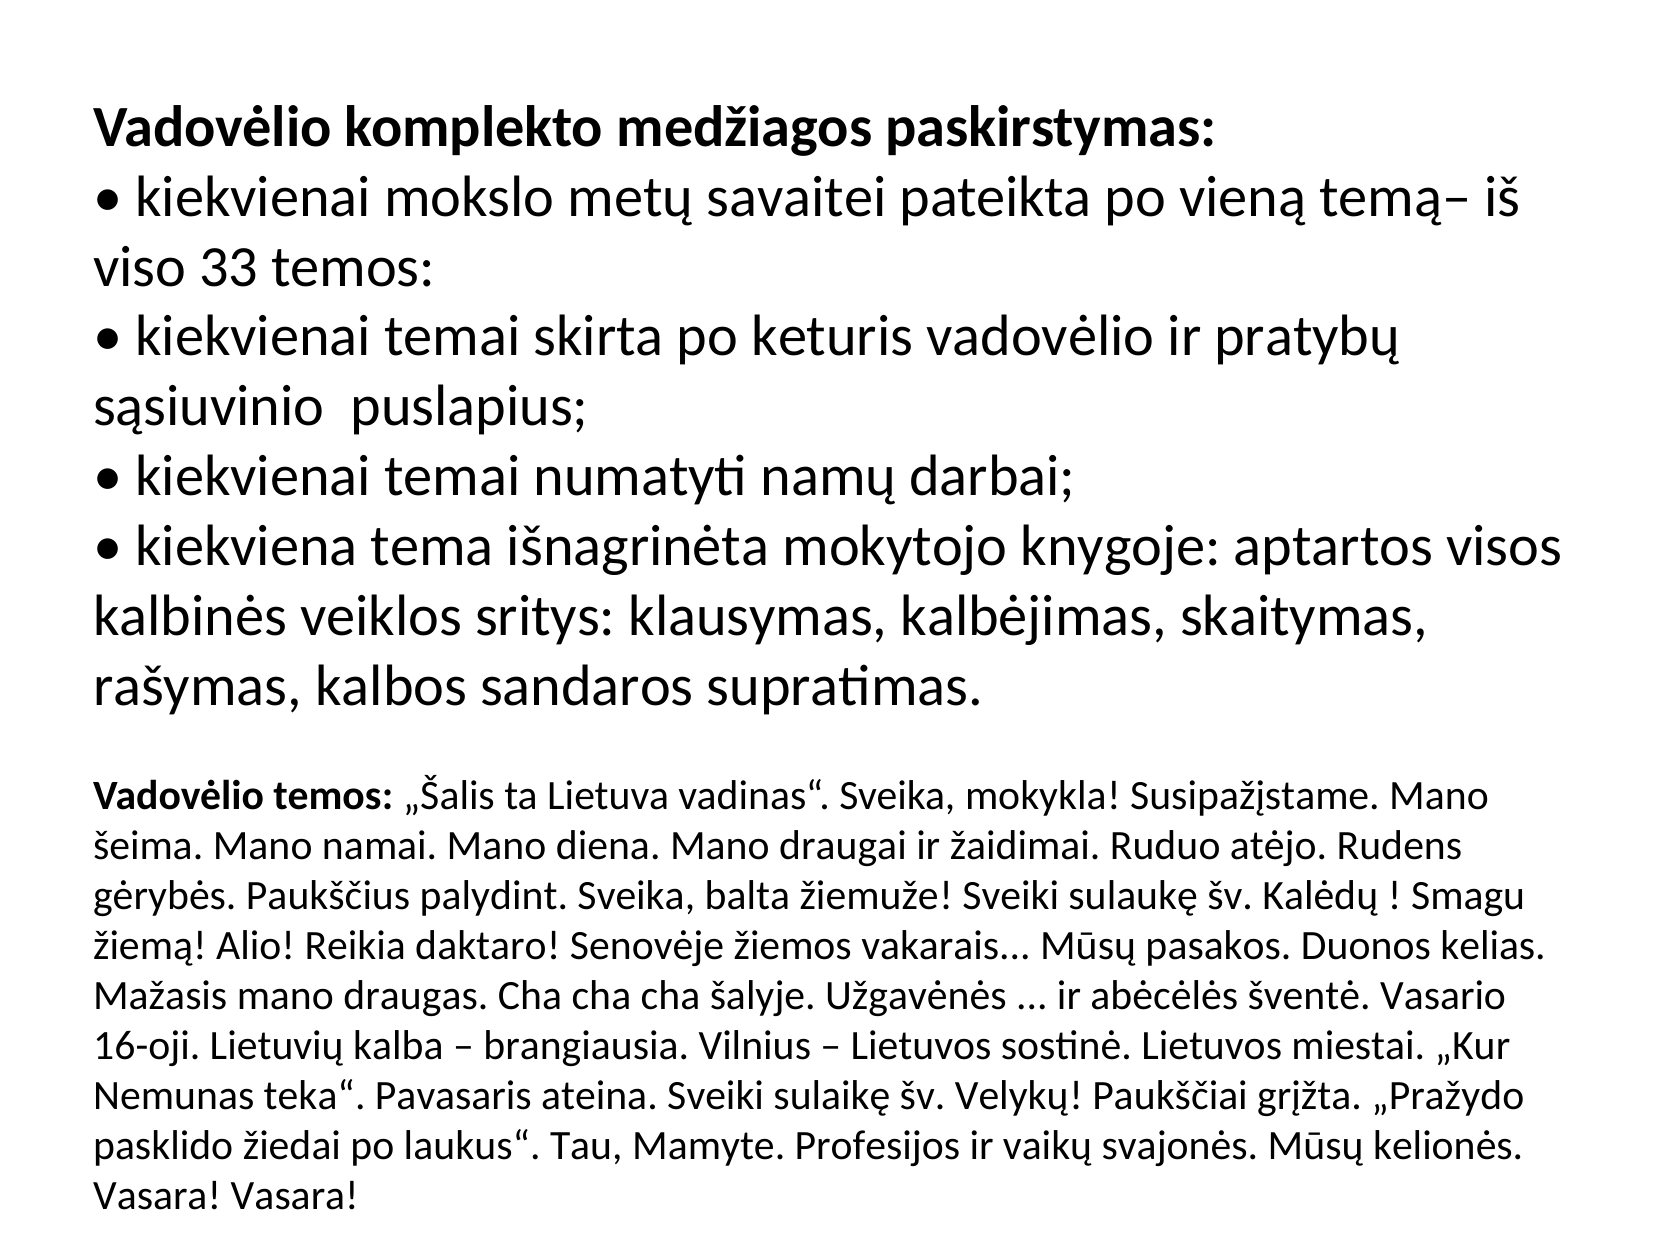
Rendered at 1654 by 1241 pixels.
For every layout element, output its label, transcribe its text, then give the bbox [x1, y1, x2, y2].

text_box Vadovėlio komplekto medžiagos paskirstymas: • kiekvienai mokslo metų savaitei pateikta po vieną temą– iš viso 33 temos: • kiekvienai temai skirta po keturis vadovėlio ir pratybų sąsiuvinio puslapius; • kiekvienai temai numatyti namų darbai; • kiekviena tema išnagrinėta mokytojo knygoje: aptartos visos kalbinės veiklos sritys: klausymas, kalbėjimas, skaitymas, rašymas, kalbos sandaros supratimas. Vadovėlio temos: „Šalis ta Lietuva vadinas“. Sveika, mokykla! Susipažįstame. Mano šeima. Mano namai. Mano diena. Mano draugai ir žaidimai. Ruduo atėjo. Rudens gėrybės. Paukščius palydint. Sveika, balta žiemuže! Sveiki sulaukę šv. Kalėdų ! Smagu žiemą! Alio! Reikia daktaro! Senovėje žiemos vakarais... Mūsų pasakos. Duonos kelias. Mažasis mano draugas. Cha cha cha šalyje. Užgavėnės ... ir abėcėlės šventė. Vasario 16-oji. Lietuvių kalba – brangiausia. Vilnius – Lietuvos sostinė. Lietuvos miestai. „Kur Nemunas teka“. Pavasaris ateina. Sveiki sulaikę šv. Velykų! Paukščiai grįžta. „Pražydo pasklido žiedai po laukus“. Tau, Mamyte. Profesijos ir vaikų svajonės. Mūsų kelionės. Vasara! Vasara! [78, 80, 1583, 1241]
